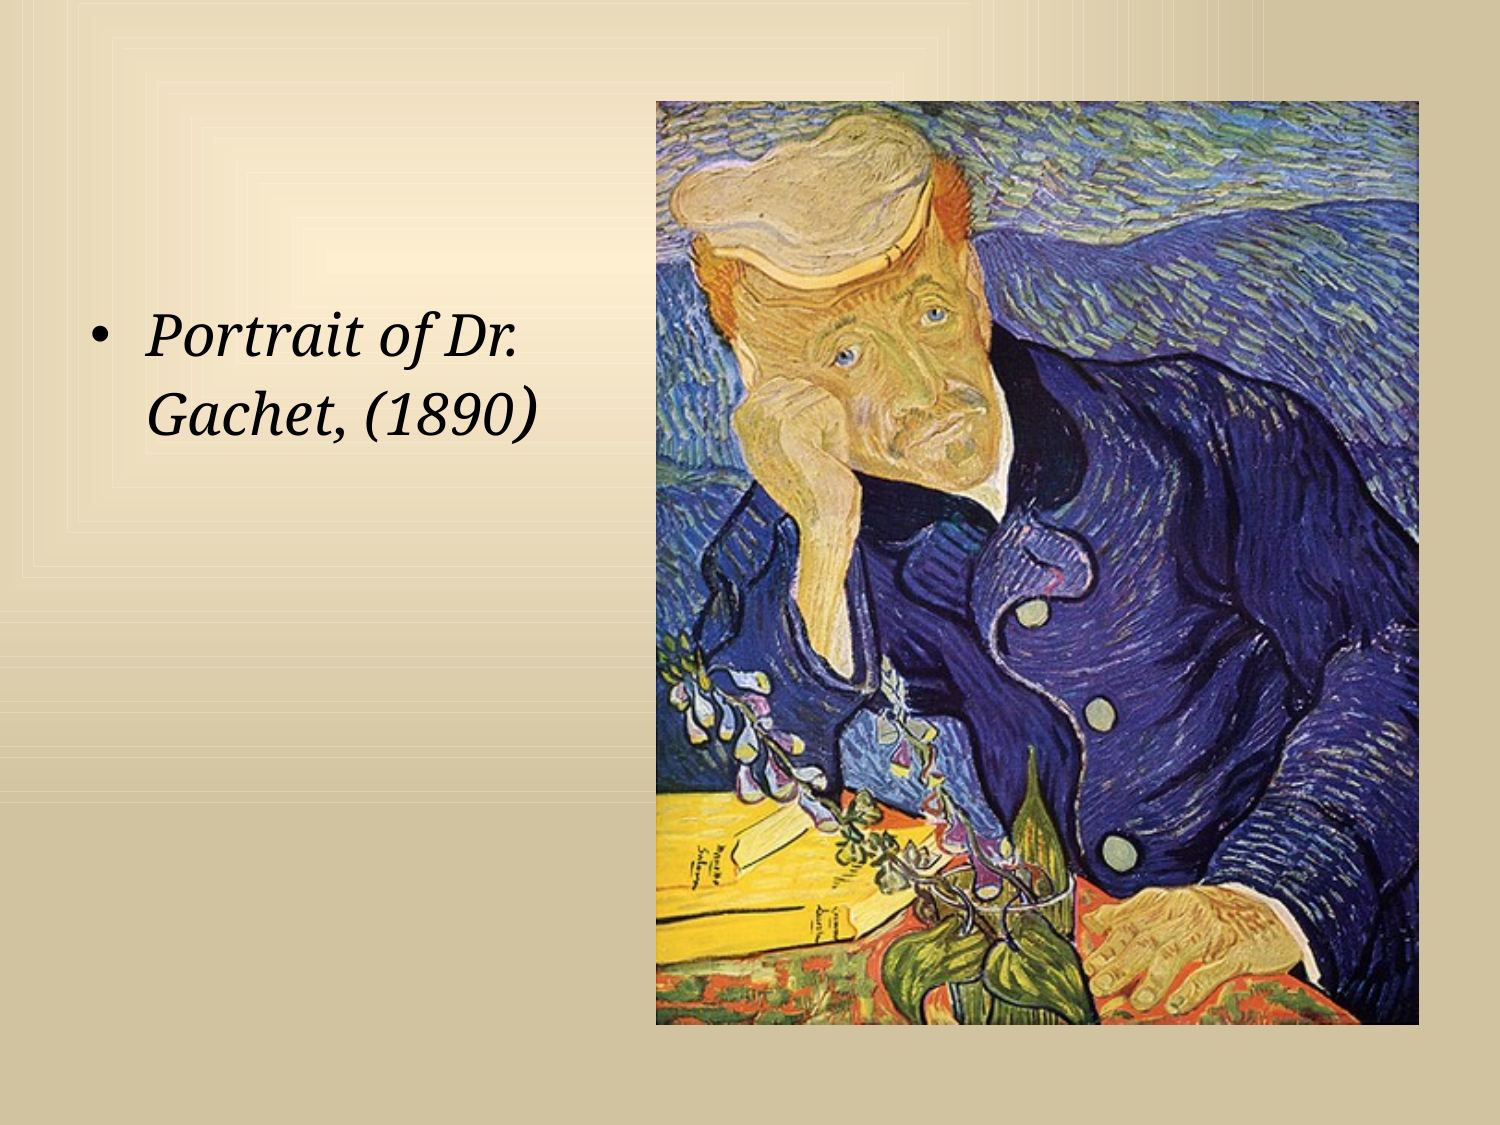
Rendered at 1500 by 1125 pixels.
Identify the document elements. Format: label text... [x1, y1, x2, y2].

picture [656, 101, 1419, 1025]
list Portrait of Dr. Gachet, (1890) [75, 290, 656, 1005]
